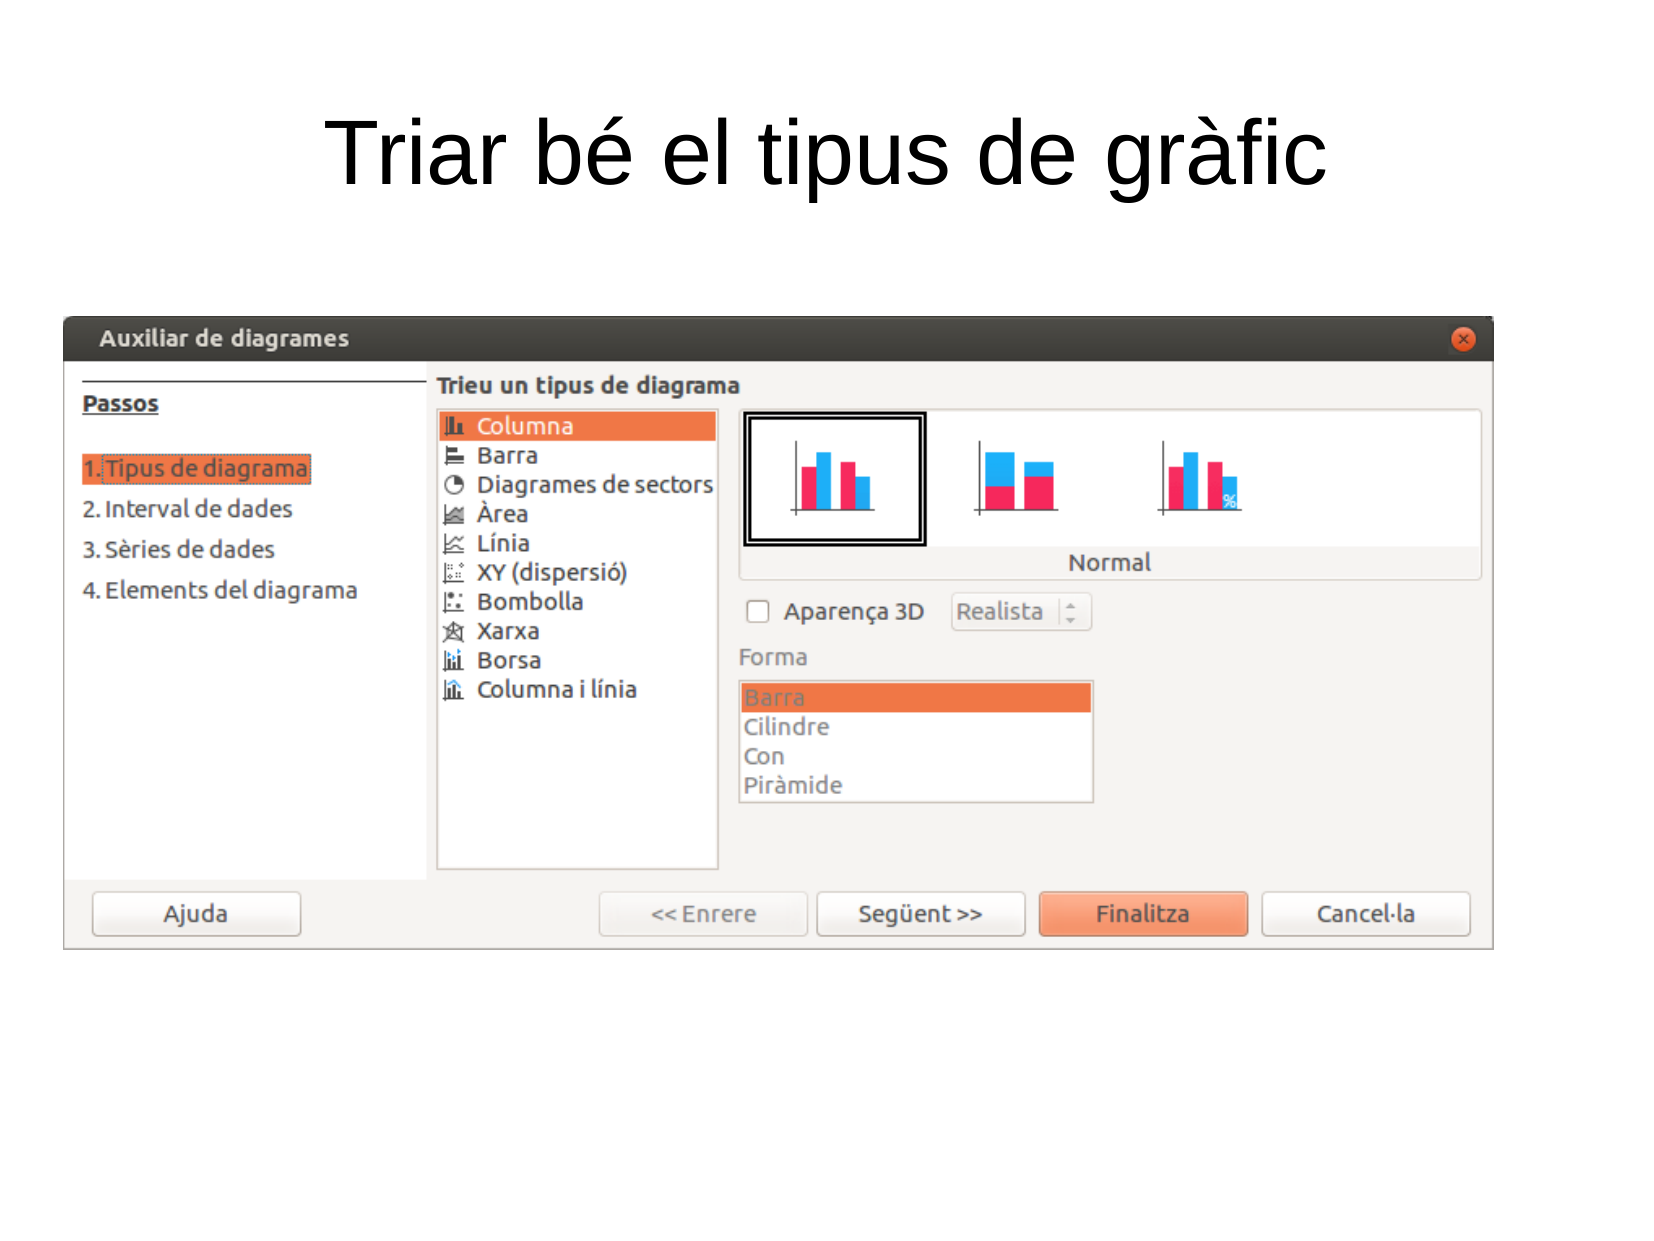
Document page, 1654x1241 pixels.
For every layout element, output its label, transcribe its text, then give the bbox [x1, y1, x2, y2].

picture [63, 316, 1494, 950]
title Triar bé el tipus de gràfic [82, 49, 1571, 257]
